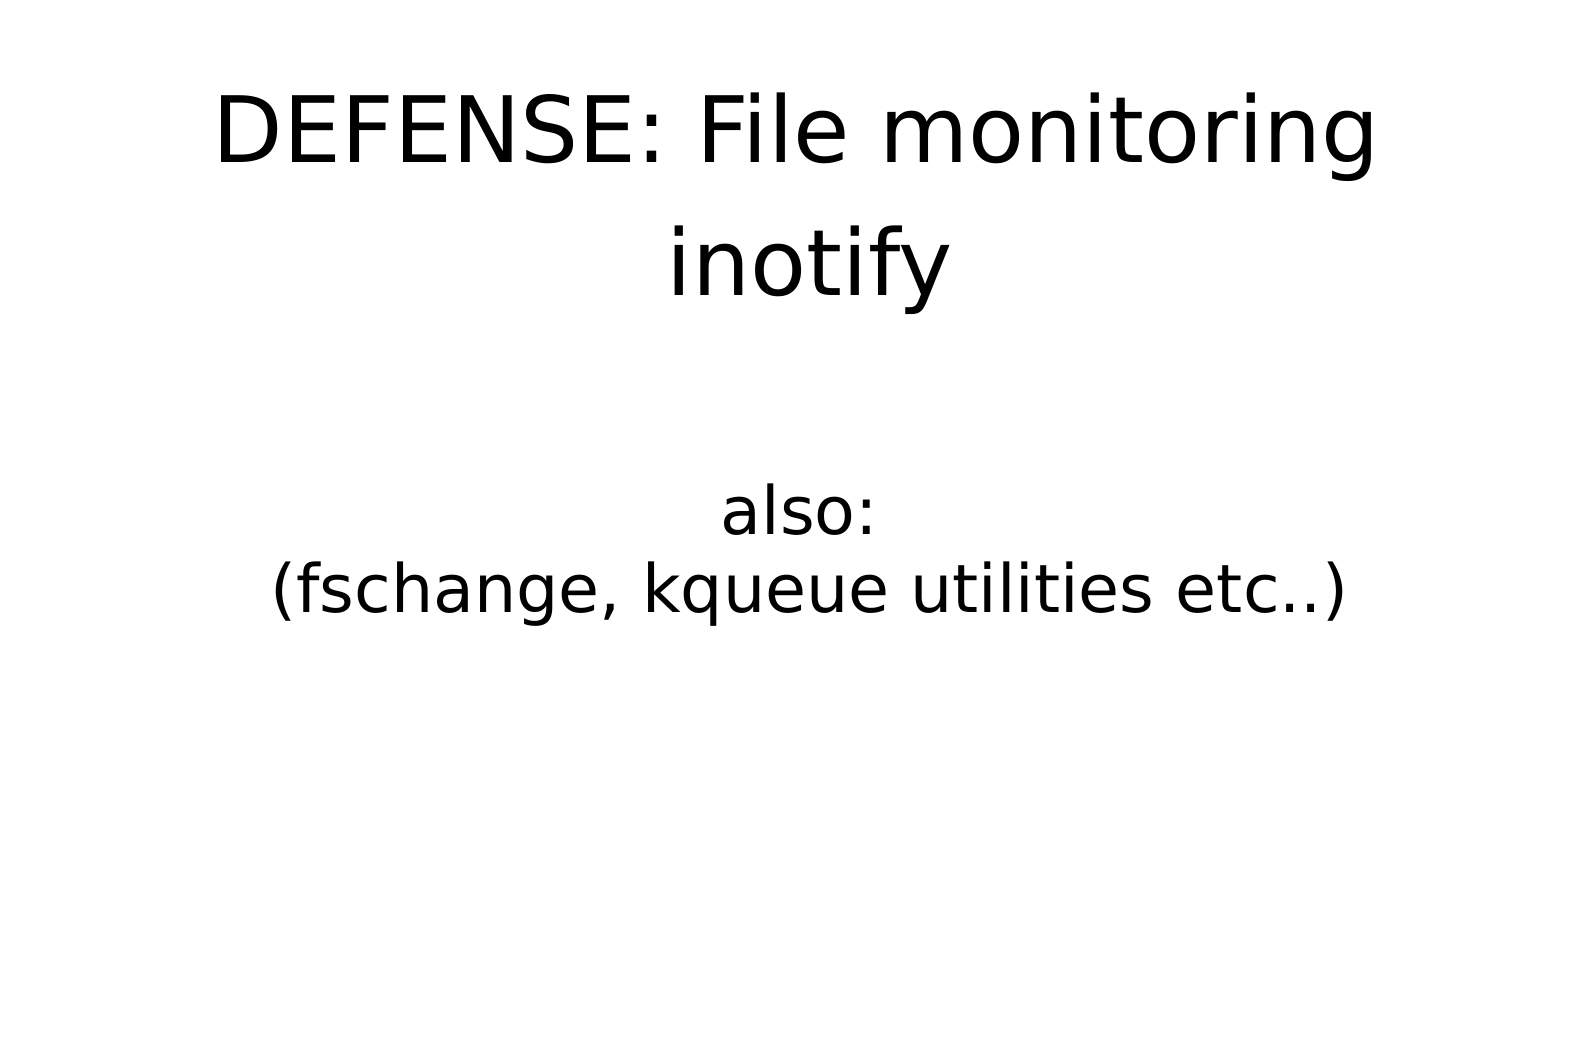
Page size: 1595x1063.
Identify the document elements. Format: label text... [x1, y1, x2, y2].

title DEFENSE: File monitoring [79, 49, 1515, 213]
subtitle inotify also: (fschange, kqueue utilities etc..) [75, 210, 1510, 629]
